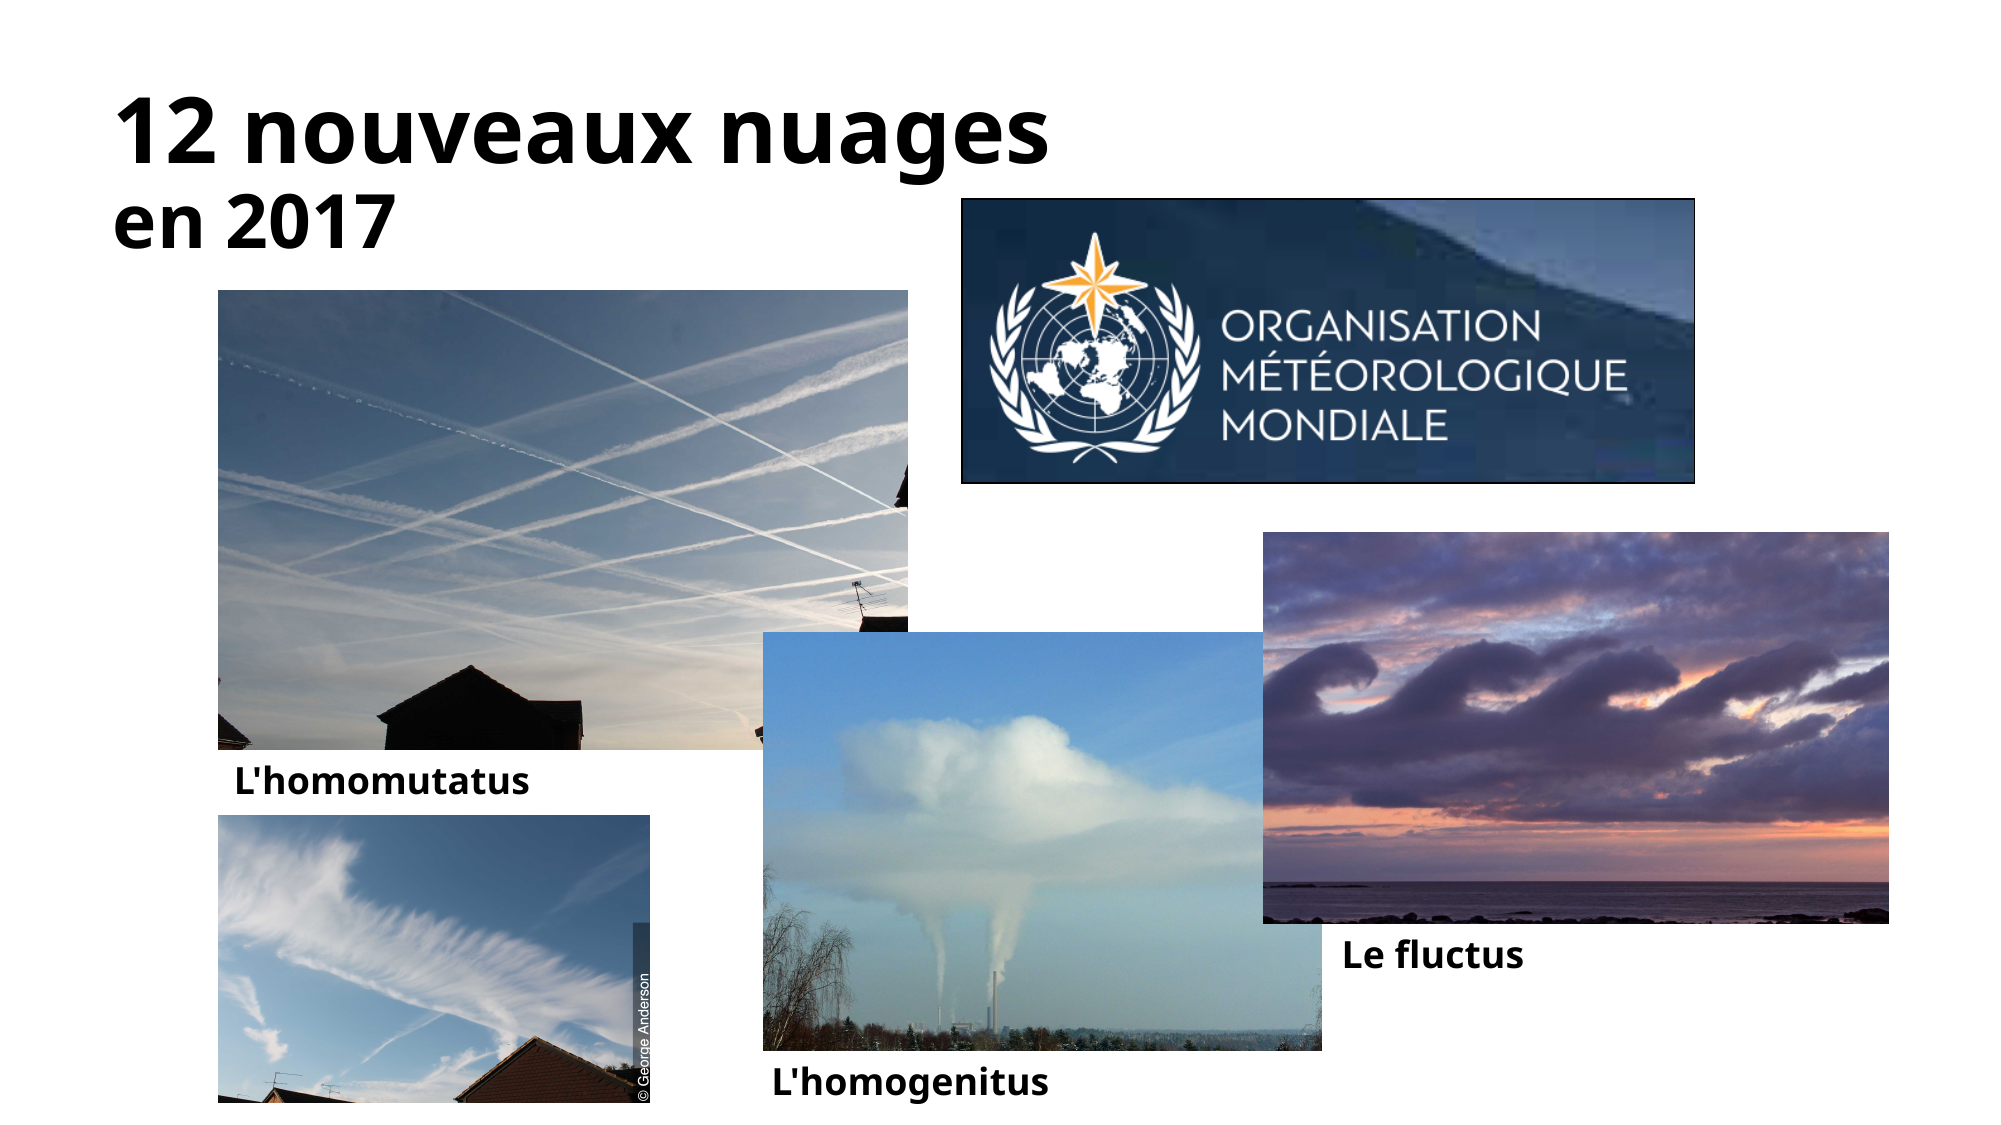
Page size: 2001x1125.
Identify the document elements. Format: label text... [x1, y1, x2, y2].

picture [218, 290, 1889, 1050]
picture [218, 815, 650, 1104]
text_box L'homogenitus [756, 1050, 1322, 1112]
picture [962, 199, 1694, 483]
text_box L'homomutatus [218, 750, 763, 811]
text_box 12 nouveaux nuages en 2017 [97, 65, 2000, 284]
text_box Le fluctus [1326, 923, 1892, 985]
